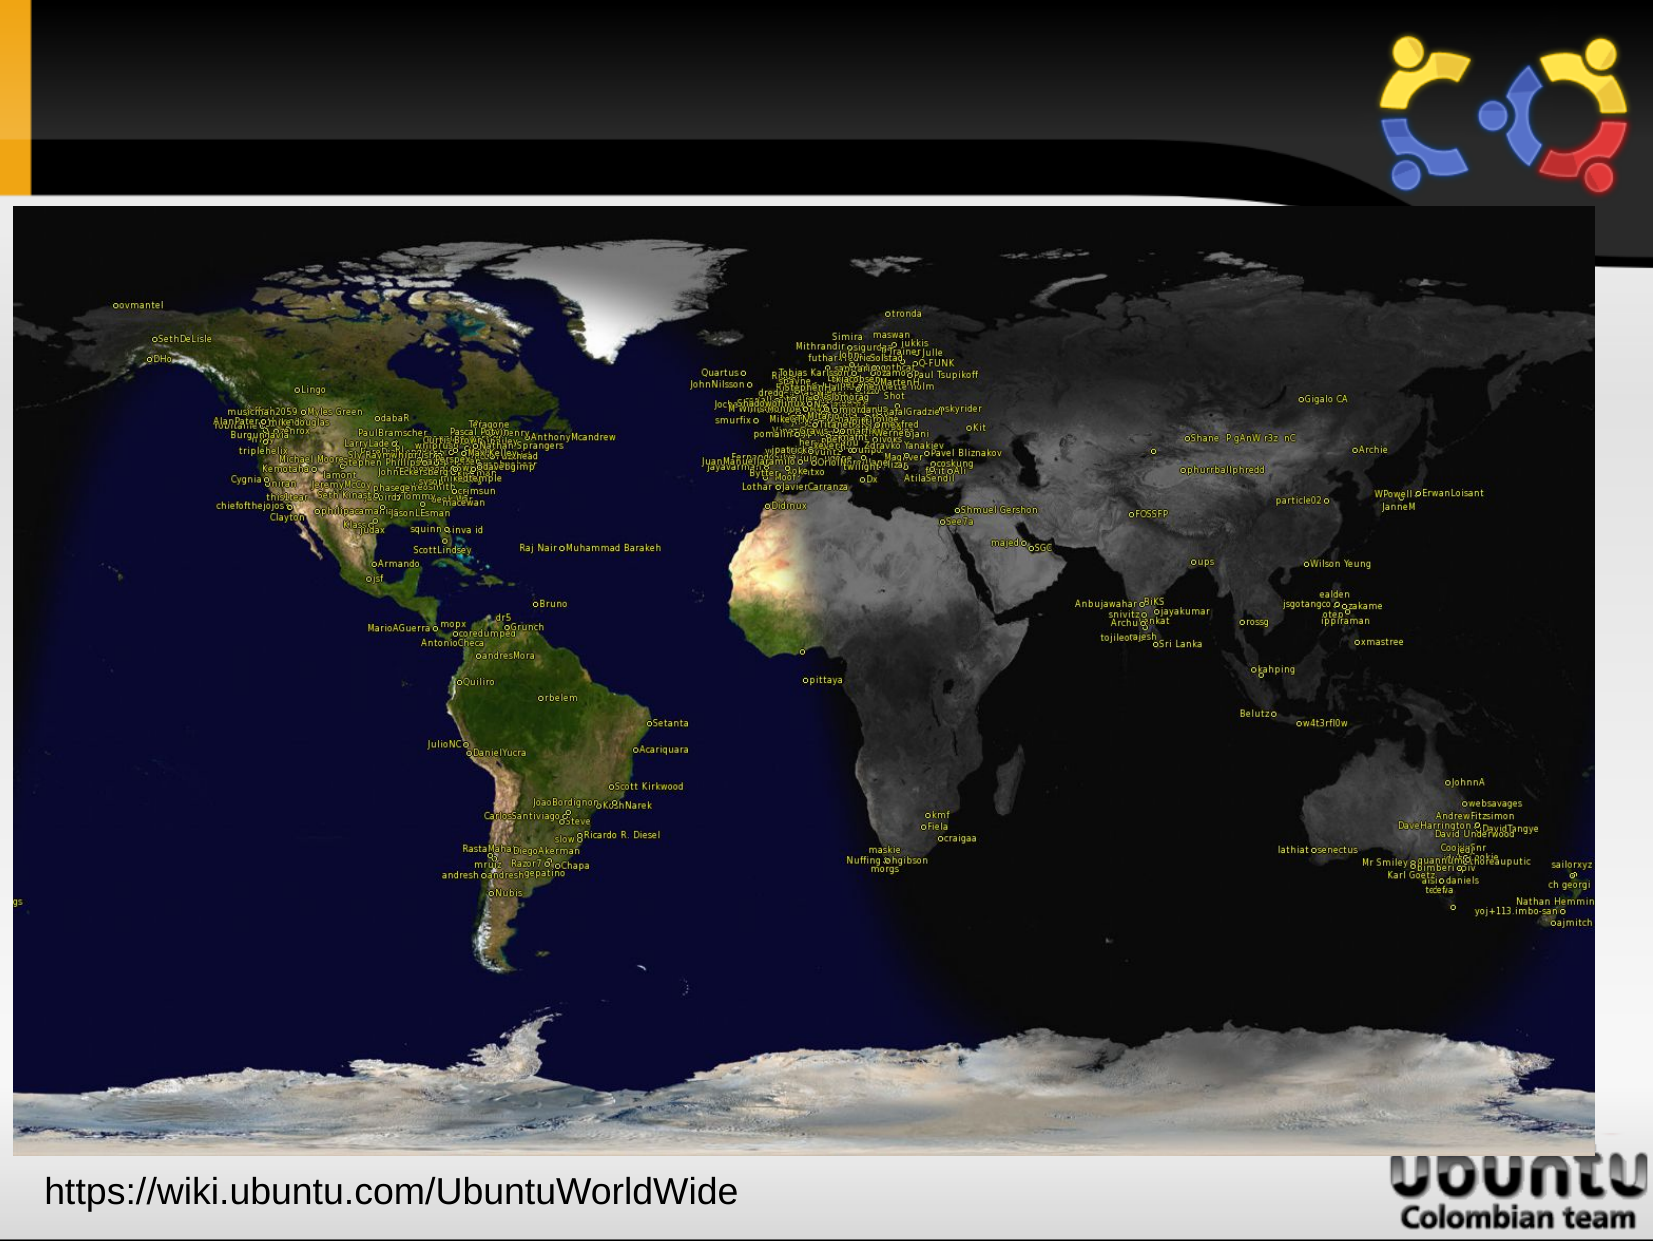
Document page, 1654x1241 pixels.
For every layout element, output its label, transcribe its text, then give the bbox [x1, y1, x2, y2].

picture [0, 0, 1653, 1241]
text_box https://wiki.ubuntu.com/UbuntuWorldWide [29, 1163, 857, 1221]
